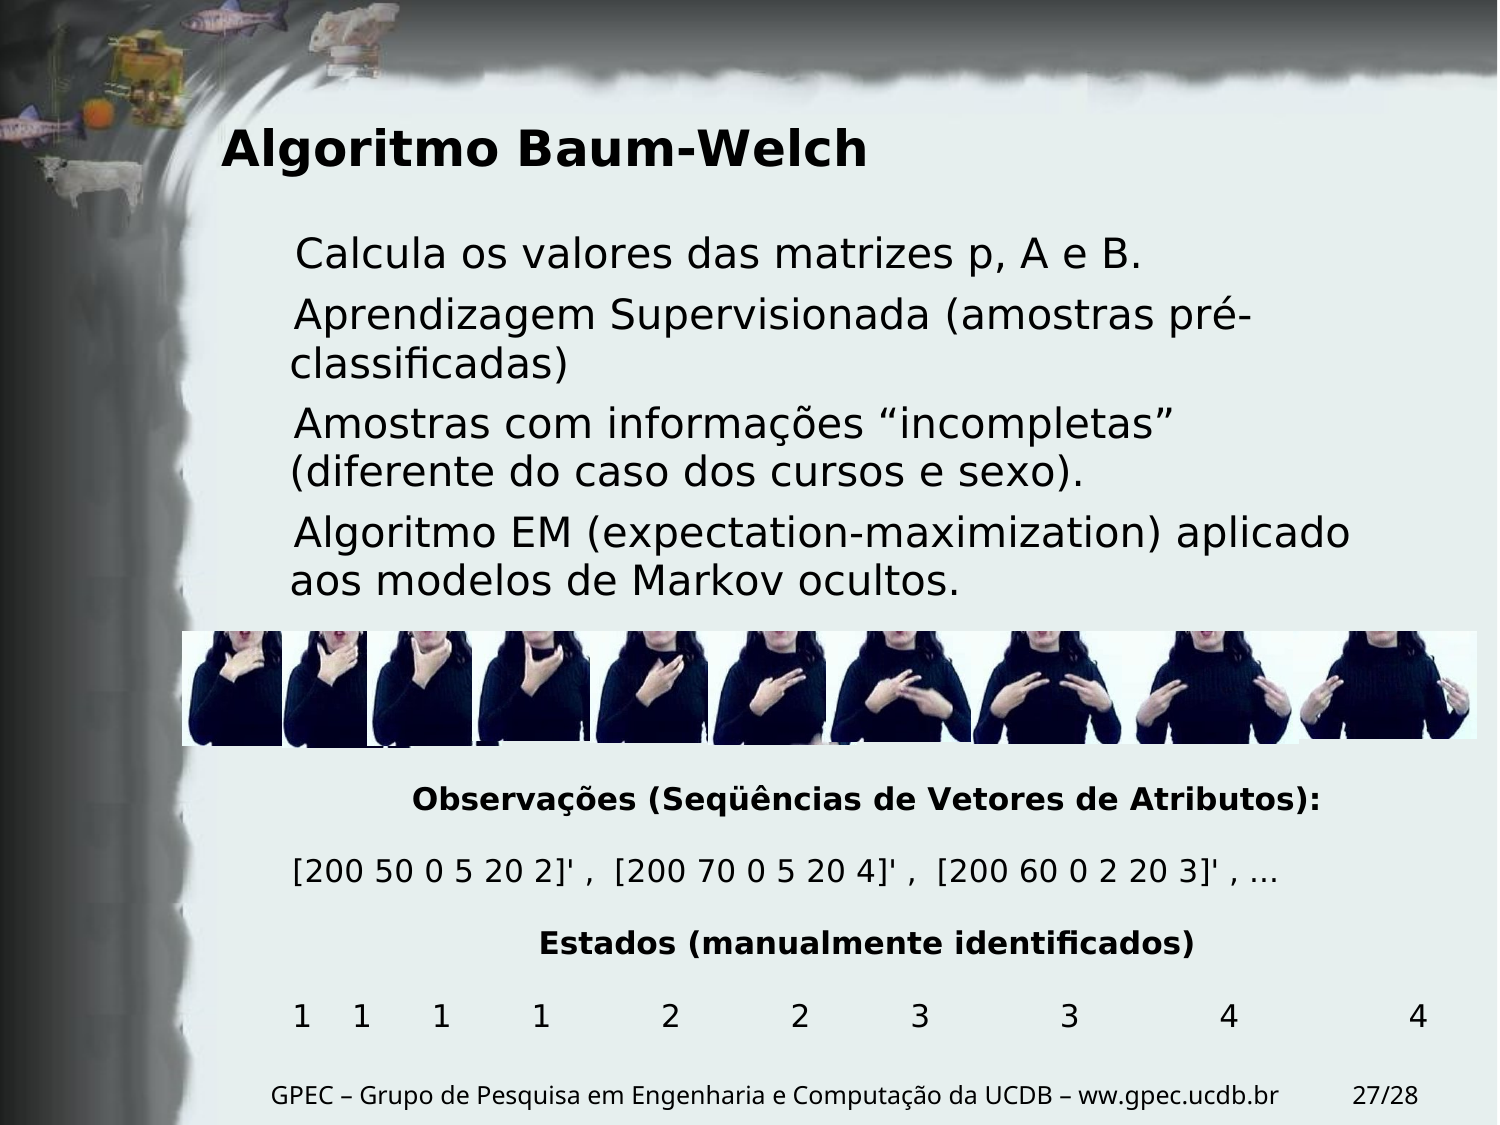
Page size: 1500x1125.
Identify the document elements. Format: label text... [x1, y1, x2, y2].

text_box Observações (Seqüências de Vetores de Atributos): [200 50 0 5 20 2]' , [200 70 0 5 20 4]' , [200 60 0 2 20 3]' , ... Estados (manualmente identificados) 1 1 1 1 2 2 3 3 4 4 [277, 773, 1456, 1043]
picture [0, 0, 1498, 1125]
title Algoritmo Baum-Welch [206, 84, 1477, 215]
text_box Calcula os valores das matrizes p, A e B. Aprendizagem Supervisionada (amostras pré-classificadas) Amostras com informações “incompletas” (diferente do caso dos cursos e sexo). Algoritmo EM (expectation-maximization) aplicado aos modelos de Markov ocultos. [265, 218, 1388, 613]
